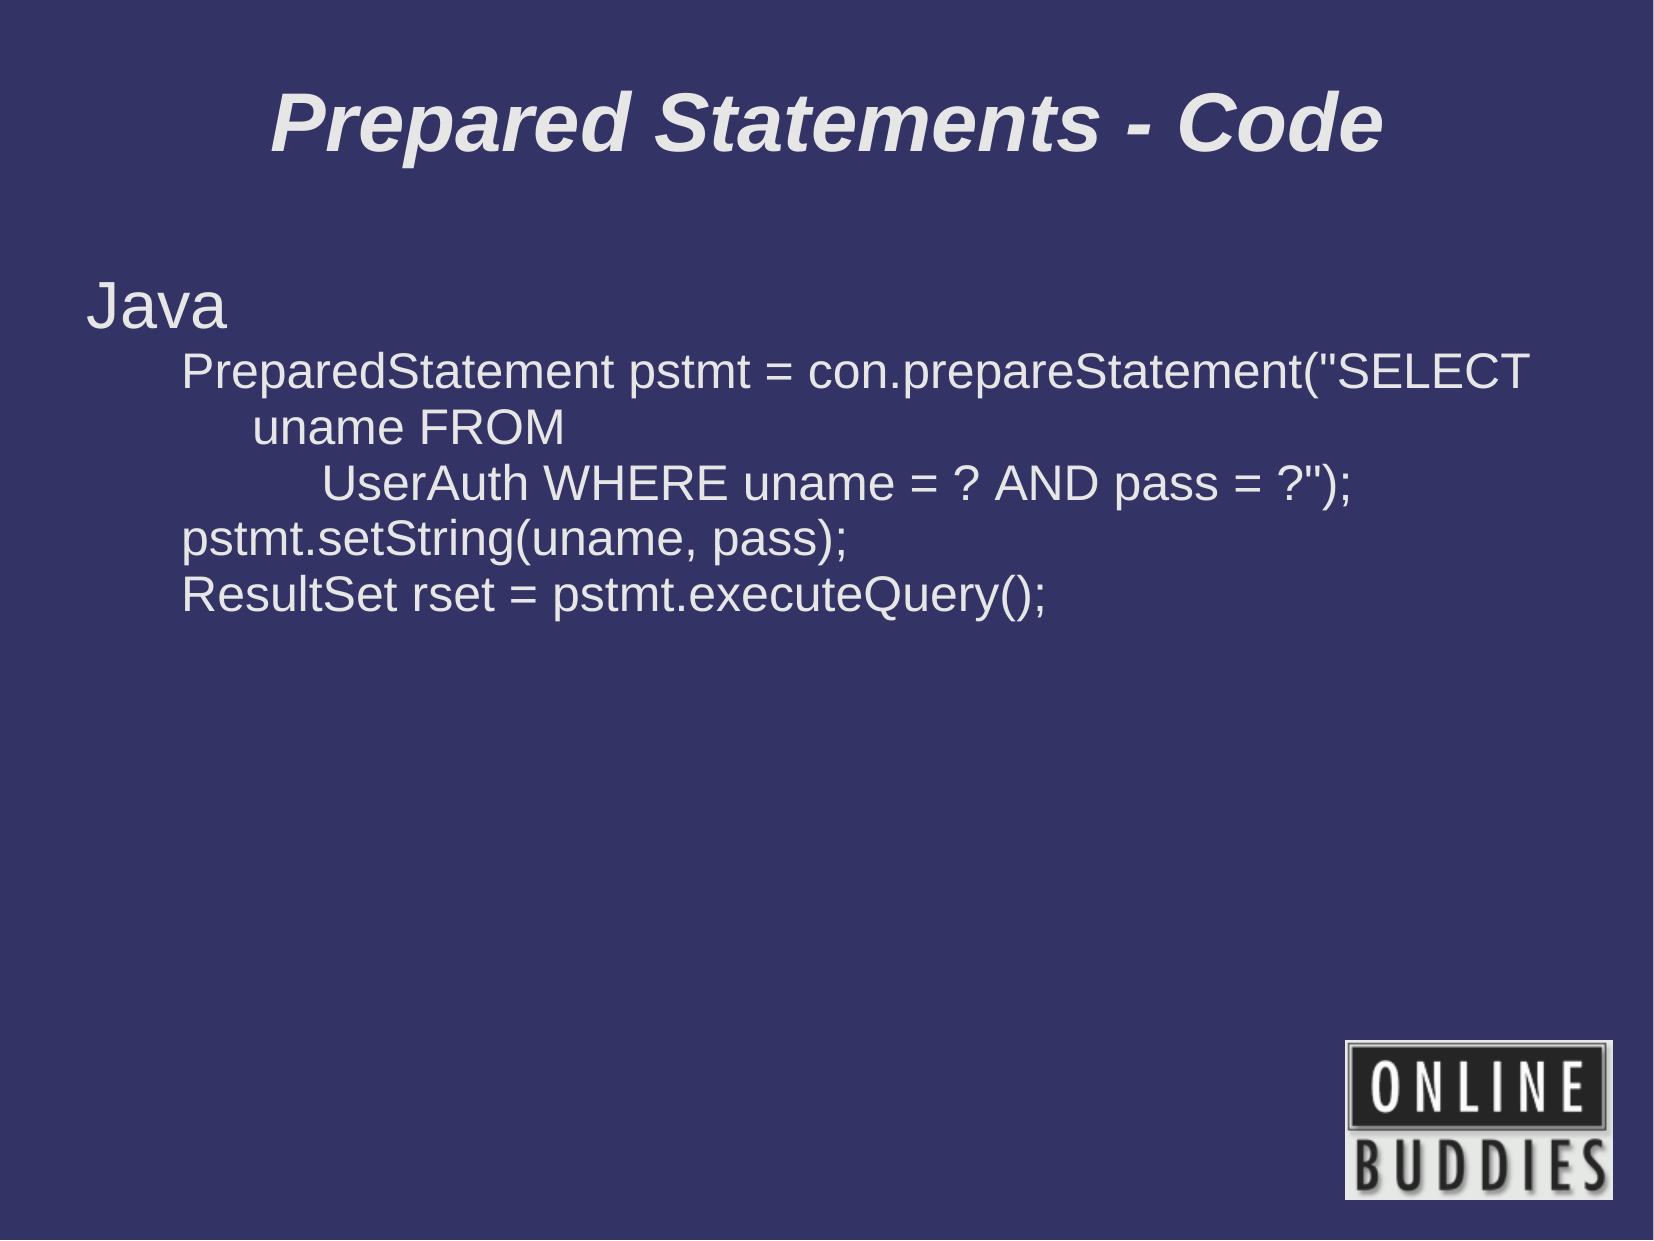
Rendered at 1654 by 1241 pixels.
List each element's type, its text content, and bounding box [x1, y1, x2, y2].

list Java PreparedStatement pstmt = con.prepareStatement("SELECT uname FROM UserAuth WHERE uname = ? AND pass = ?"); pstmt.setString(uname, pass); ResultSet rset = pstmt.executeQuery(); [75, 193, 1576, 976]
picture [1345, 1040, 1613, 1200]
title Prepared Statements - Code [121, 19, 1534, 193]
